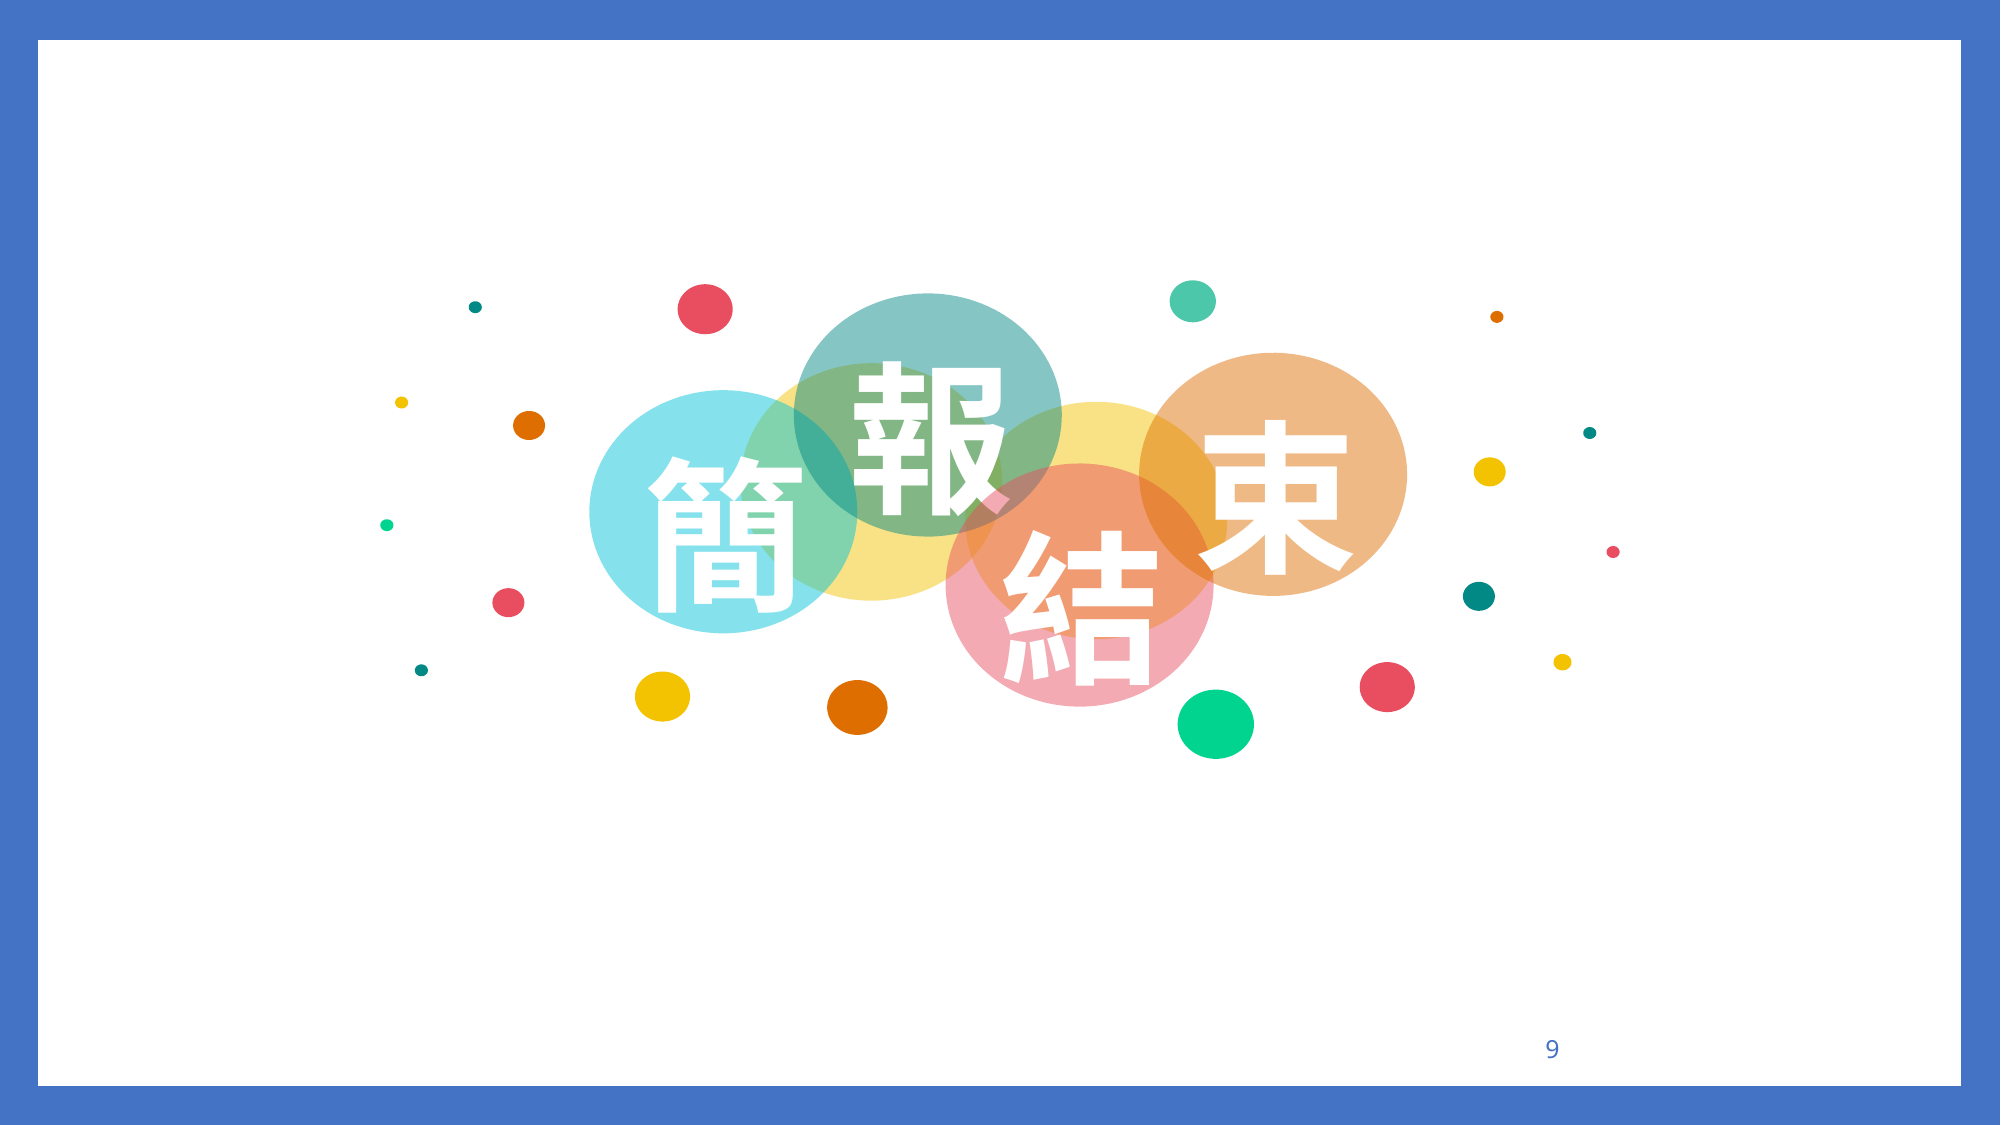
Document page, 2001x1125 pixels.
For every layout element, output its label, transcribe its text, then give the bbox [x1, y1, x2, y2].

text_box 束 [1139, 352, 1408, 596]
text_box [1473, 457, 1506, 487]
text_box [513, 411, 546, 440]
text_box [1050, 401, 1156, 475]
text_box [1169, 280, 1216, 323]
text_box 結 [945, 463, 1214, 707]
text_box [1606, 546, 1620, 558]
text_box [1462, 581, 1495, 611]
text_box [1359, 662, 1415, 713]
text_box 報 [950, 449, 965, 498]
text_box [1490, 310, 1504, 323]
text_box [414, 664, 428, 677]
text_box 報 [964, 440, 984, 465]
text_box [380, 519, 394, 532]
text_box [776, 383, 798, 407]
text_box [677, 284, 733, 335]
text_box 報 [793, 293, 1062, 537]
text_box [492, 588, 525, 618]
text_box [1177, 689, 1254, 759]
text_box [1553, 654, 1572, 671]
text_box [468, 301, 482, 314]
text_box [395, 396, 409, 409]
text_box <編號> [1530, 1020, 1811, 1081]
text_box 簡 [589, 390, 858, 634]
text_box [824, 520, 957, 601]
text_box [1583, 427, 1597, 439]
text_box [827, 680, 888, 735]
text_box [635, 671, 691, 722]
